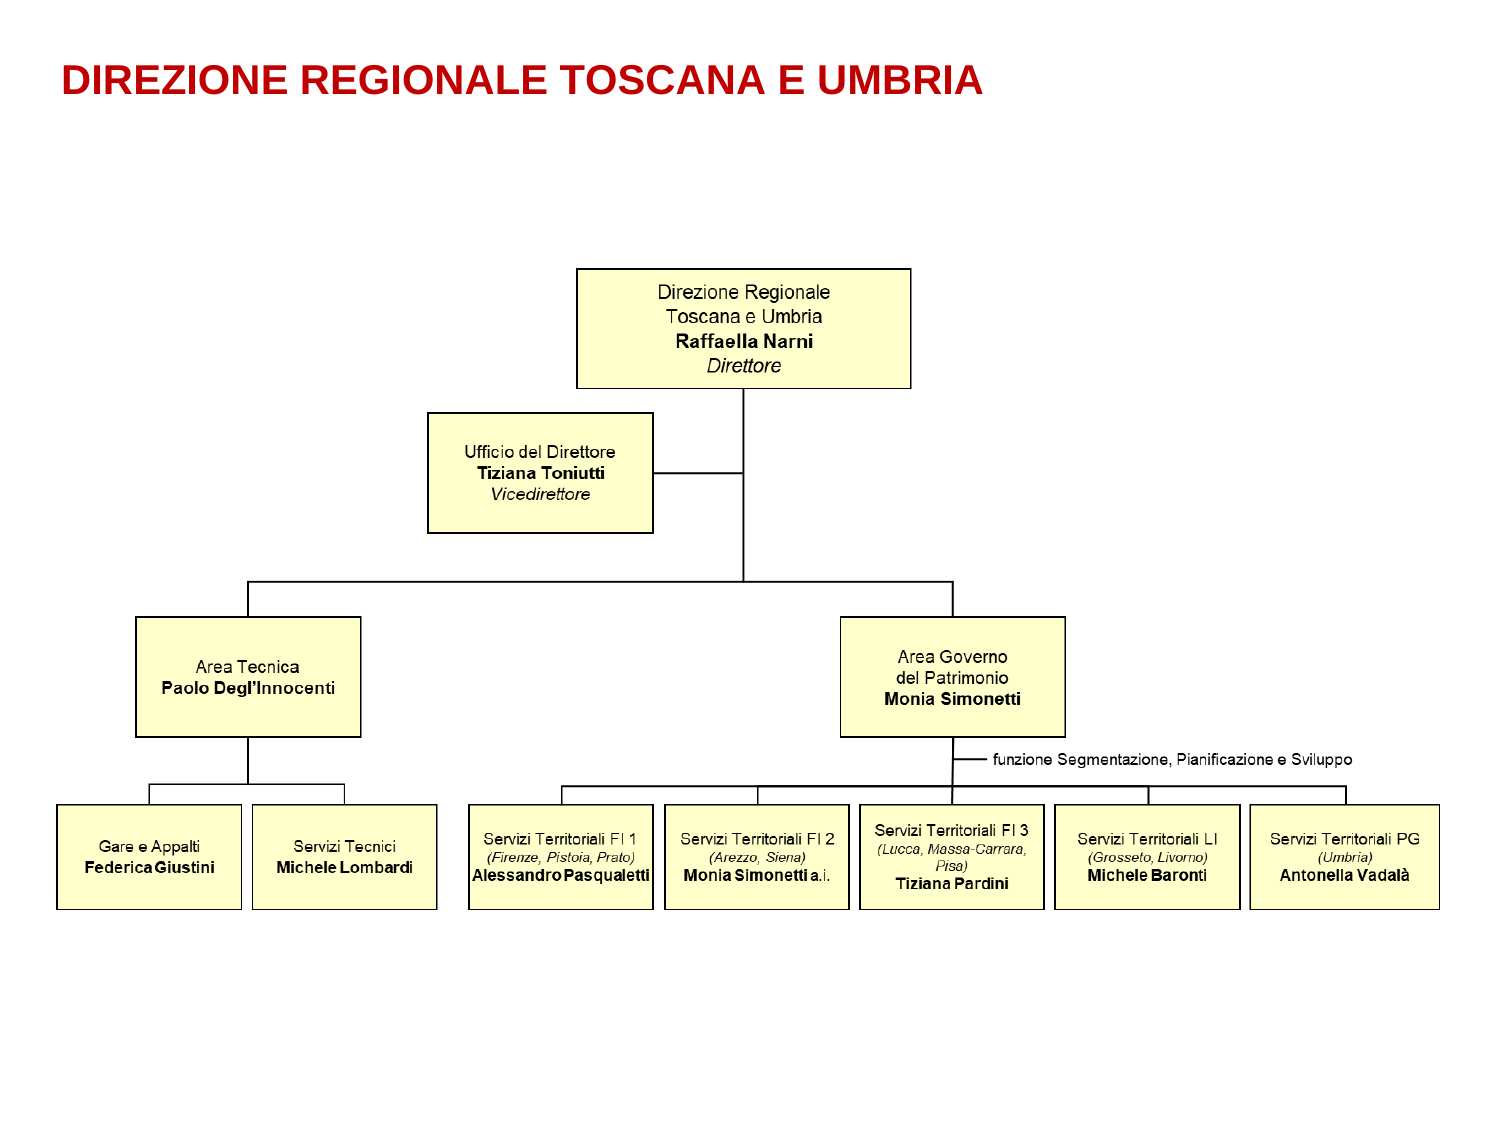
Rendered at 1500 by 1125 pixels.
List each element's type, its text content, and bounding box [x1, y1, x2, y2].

text_box DIREZIONE REGIONALE TOSCANA E UMBRIA [46, 45, 1458, 128]
picture [56, 269, 1440, 911]
